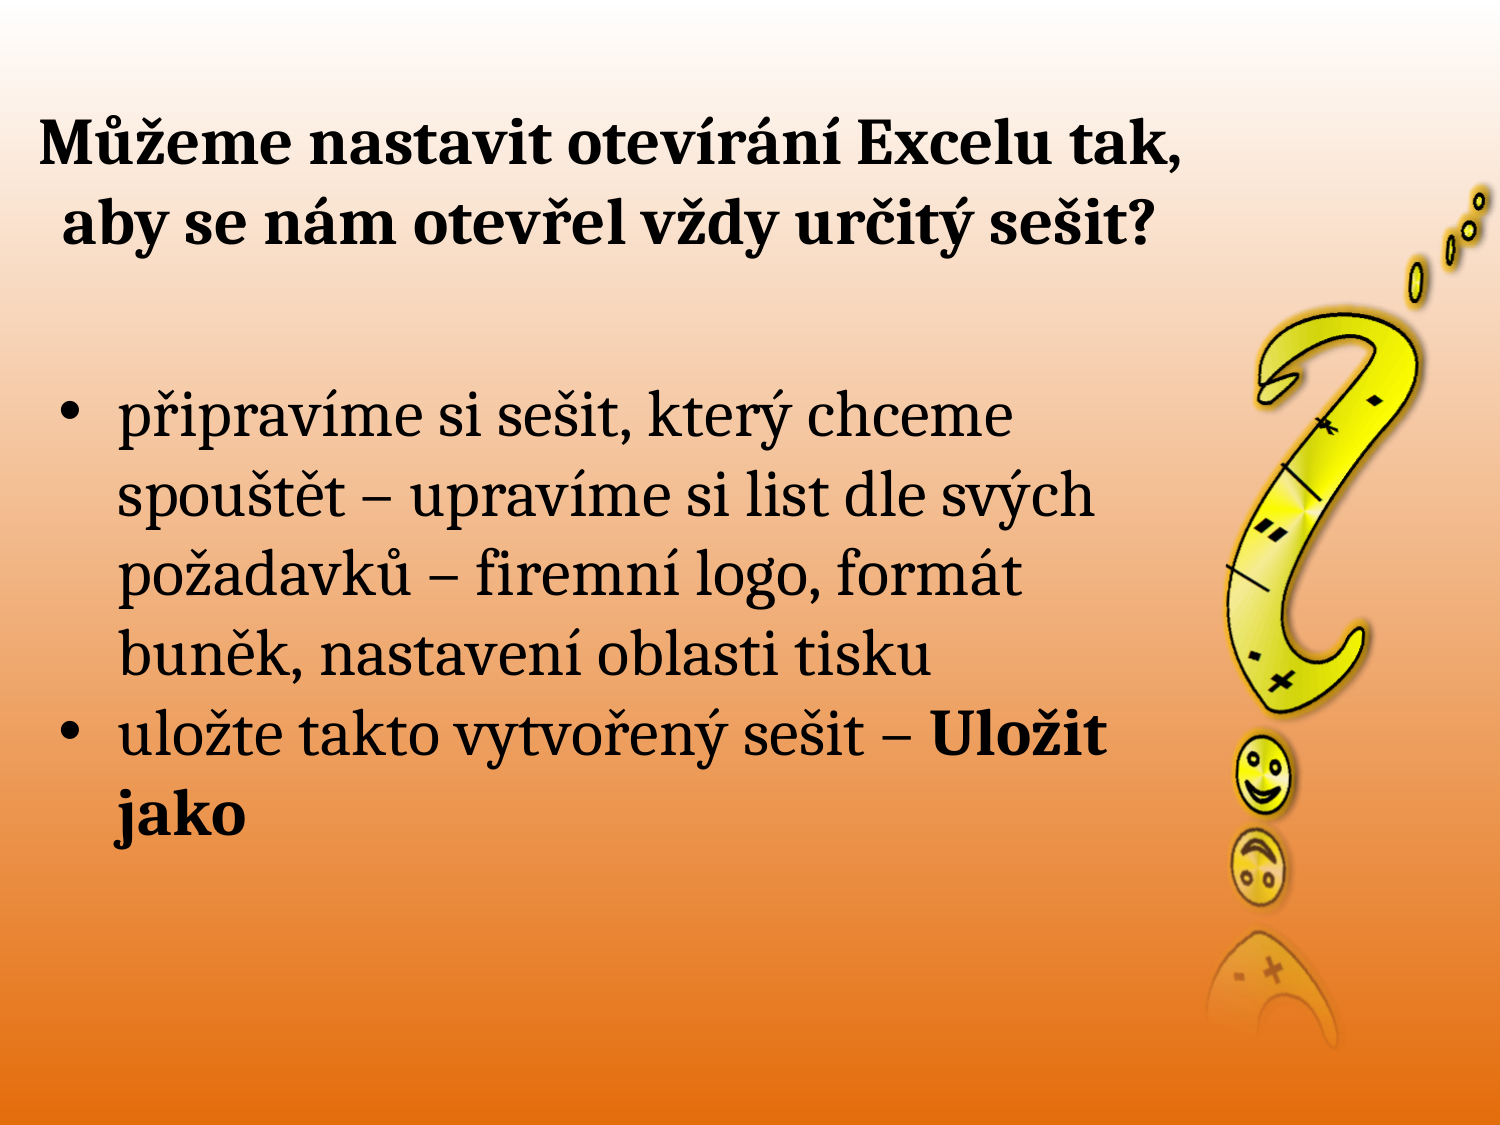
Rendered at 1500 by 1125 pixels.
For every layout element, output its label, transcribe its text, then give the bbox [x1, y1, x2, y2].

text_box připravíme si sešit, který chceme spouštět – upravíme si list dle svých požadavků – firemní logo, formát buněk, nastavení oblasti tisku uložte takto vytvořený sešit – Uložit jako [0, 361, 1211, 947]
picture [1171, 160, 1500, 1125]
text_box Můžeme nastavit otevírání Excelu tak, aby se nám otevřel vždy určitý sešit? [0, 90, 1223, 266]
